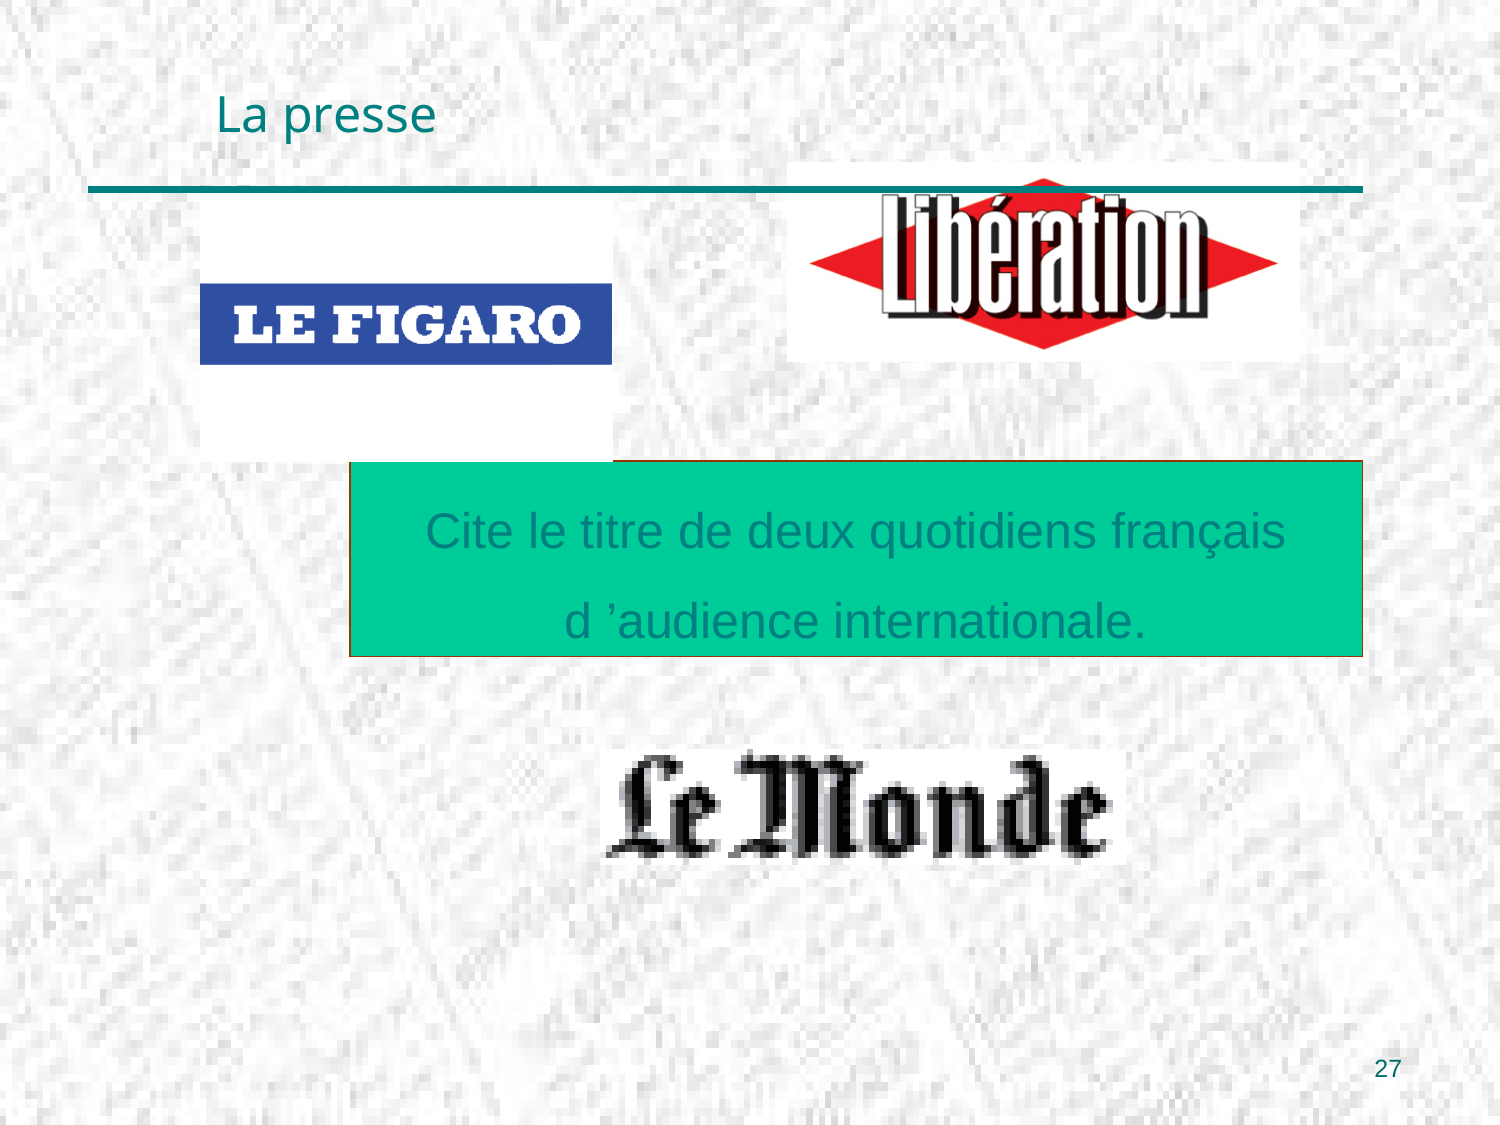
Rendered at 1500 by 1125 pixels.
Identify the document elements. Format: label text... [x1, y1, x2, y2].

text_box La presse [200, 74, 454, 151]
text_box Cite le titre de deux quotidiens français d ’audience internationale. [349, 460, 1363, 657]
picture [0, 0, 1500, 1125]
